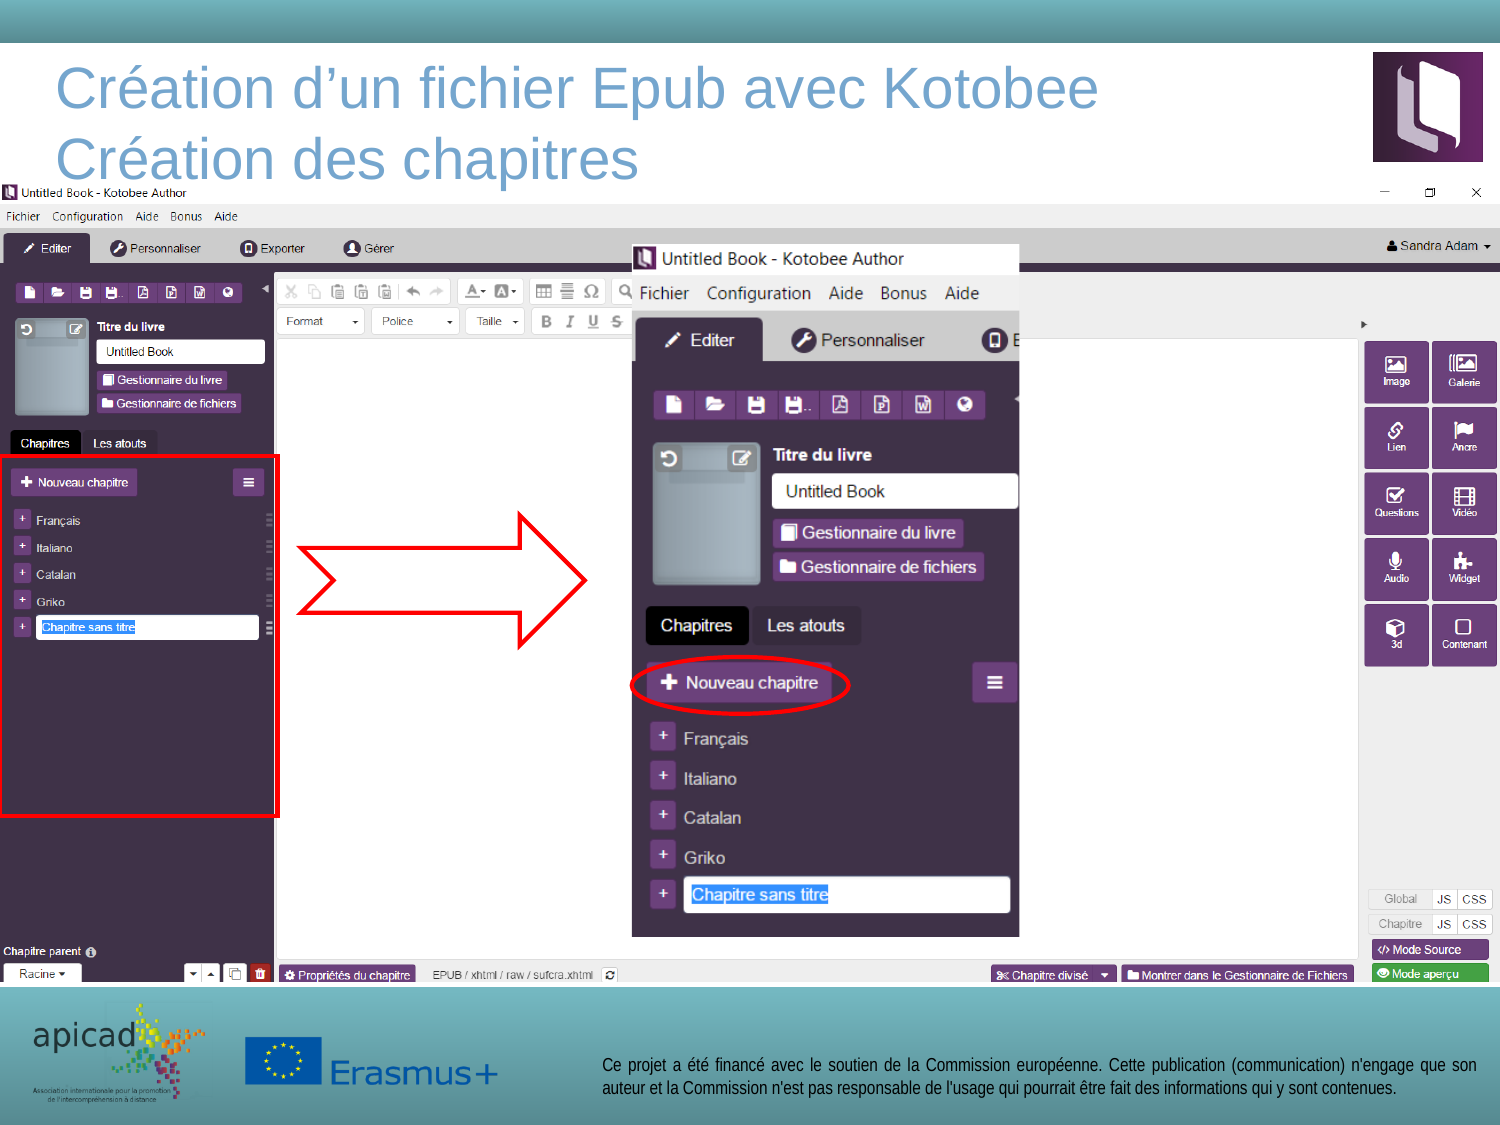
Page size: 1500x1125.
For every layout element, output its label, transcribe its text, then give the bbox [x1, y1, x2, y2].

picture [0, 182, 1500, 982]
text_box [0, 987, 1500, 1125]
text_box Création des chapitres [41, 113, 1353, 200]
picture [1373, 52, 1483, 162]
picture [230, 1023, 512, 1098]
picture [29, 999, 213, 1108]
picture [2, 458, 275, 814]
text_box Ce projet a été financé avec le soutien de la Commission européenne. Cette publication (communication) n'engage que son auteur et la Commission n'est pas responsable de l'usage qui pourrait être fait des informations qui y sont contenues. [596, 1046, 1483, 1105]
text_box Création d’un fichier Epub avec Kotobee [41, 42, 1353, 113]
text_box [0, 0, 1500, 43]
